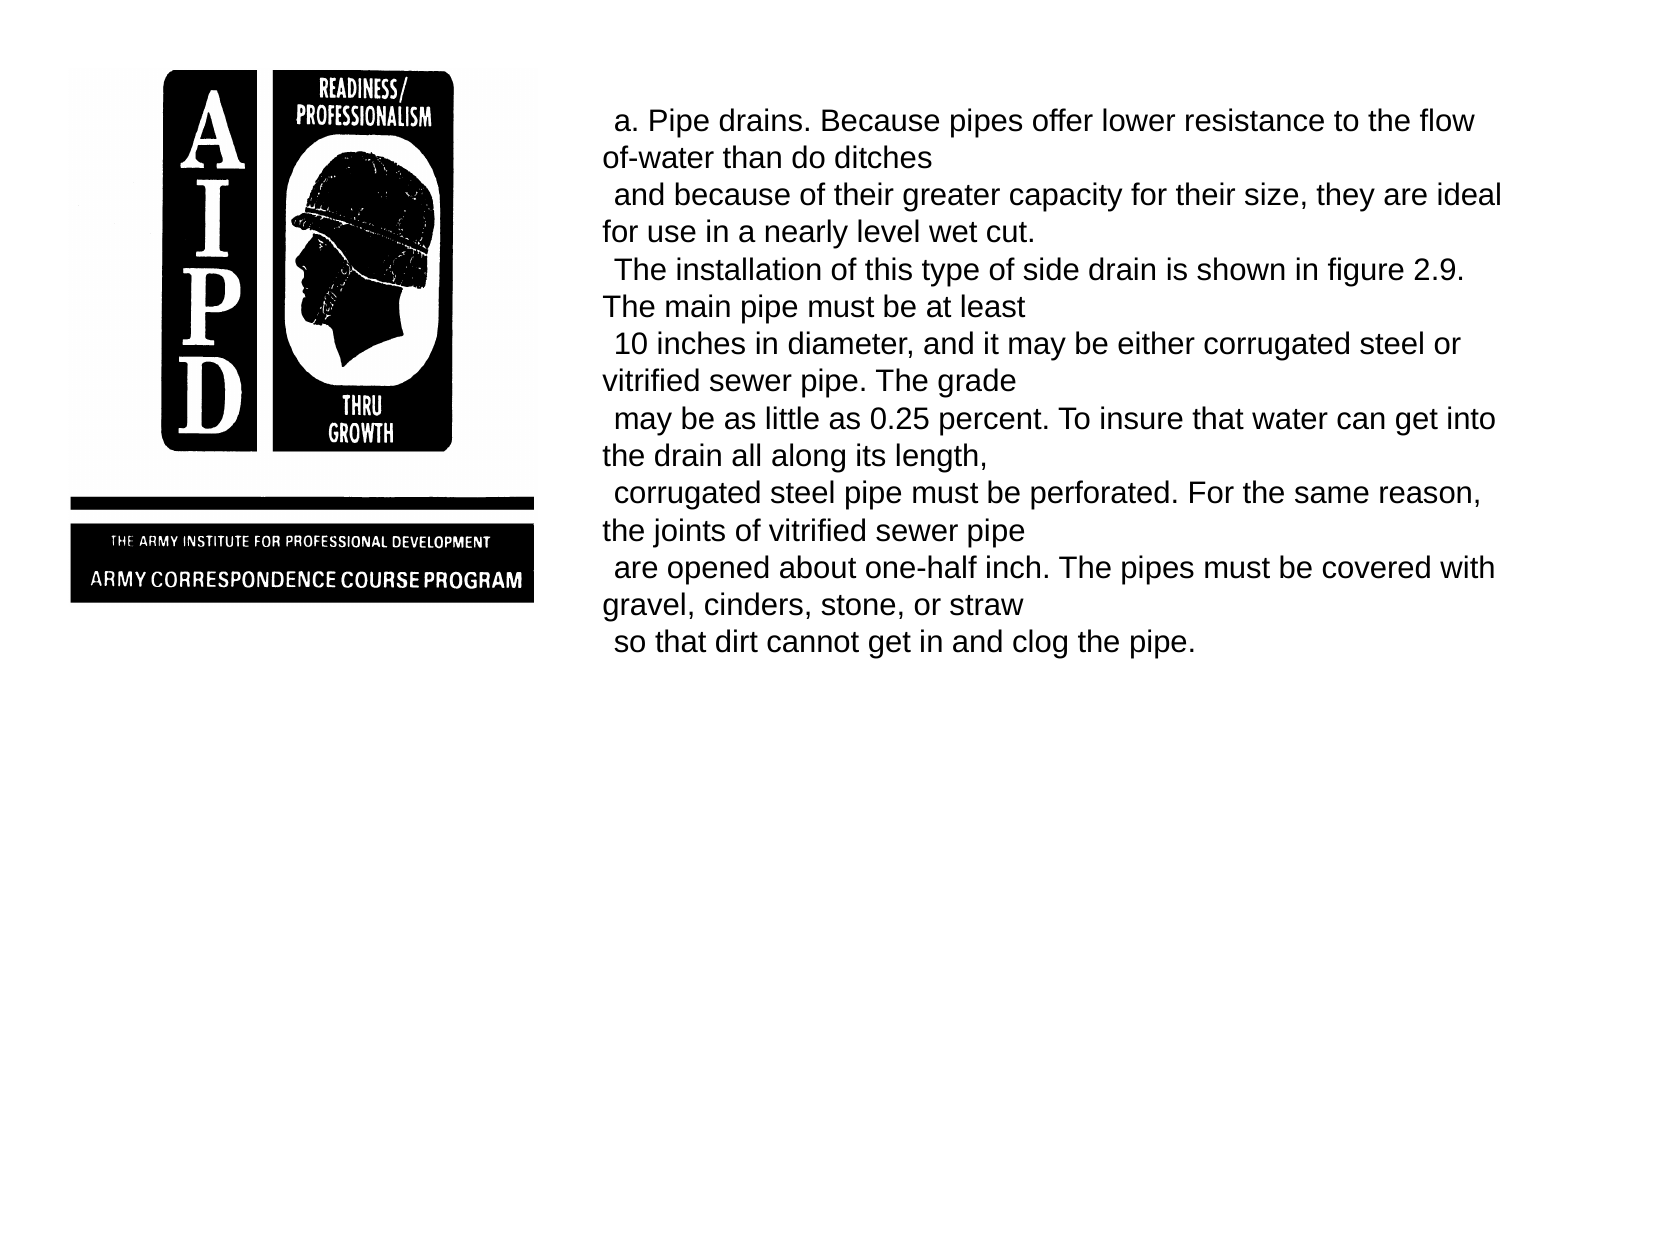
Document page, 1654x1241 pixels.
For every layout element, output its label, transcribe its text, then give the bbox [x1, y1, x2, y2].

picture [68, 68, 538, 607]
text_box a. Pipe drains. Because pipes offer lower resistance to the flow of-water than do ditches and because of their greater capacity for their size, they are ideal for use in a nearly level wet cut. The installation of this type of side drain is shown in figure 2.9. The main pipe must be at least 10 inches in diameter, and it may be either corrugated steel or vitrified sewer pipe. The grade may be as little as 0.25 percent. To insure that water can get into the drain all along its length, corrugated steel pipe must be perforated. For the same reason, the joints of vitrified sewer pipe are opened about one-half inch. The pipes must be covered with gravel, cinders, stone, or straw so that dirt cannot get in and clog the pipe. [587, 92, 1525, 667]
